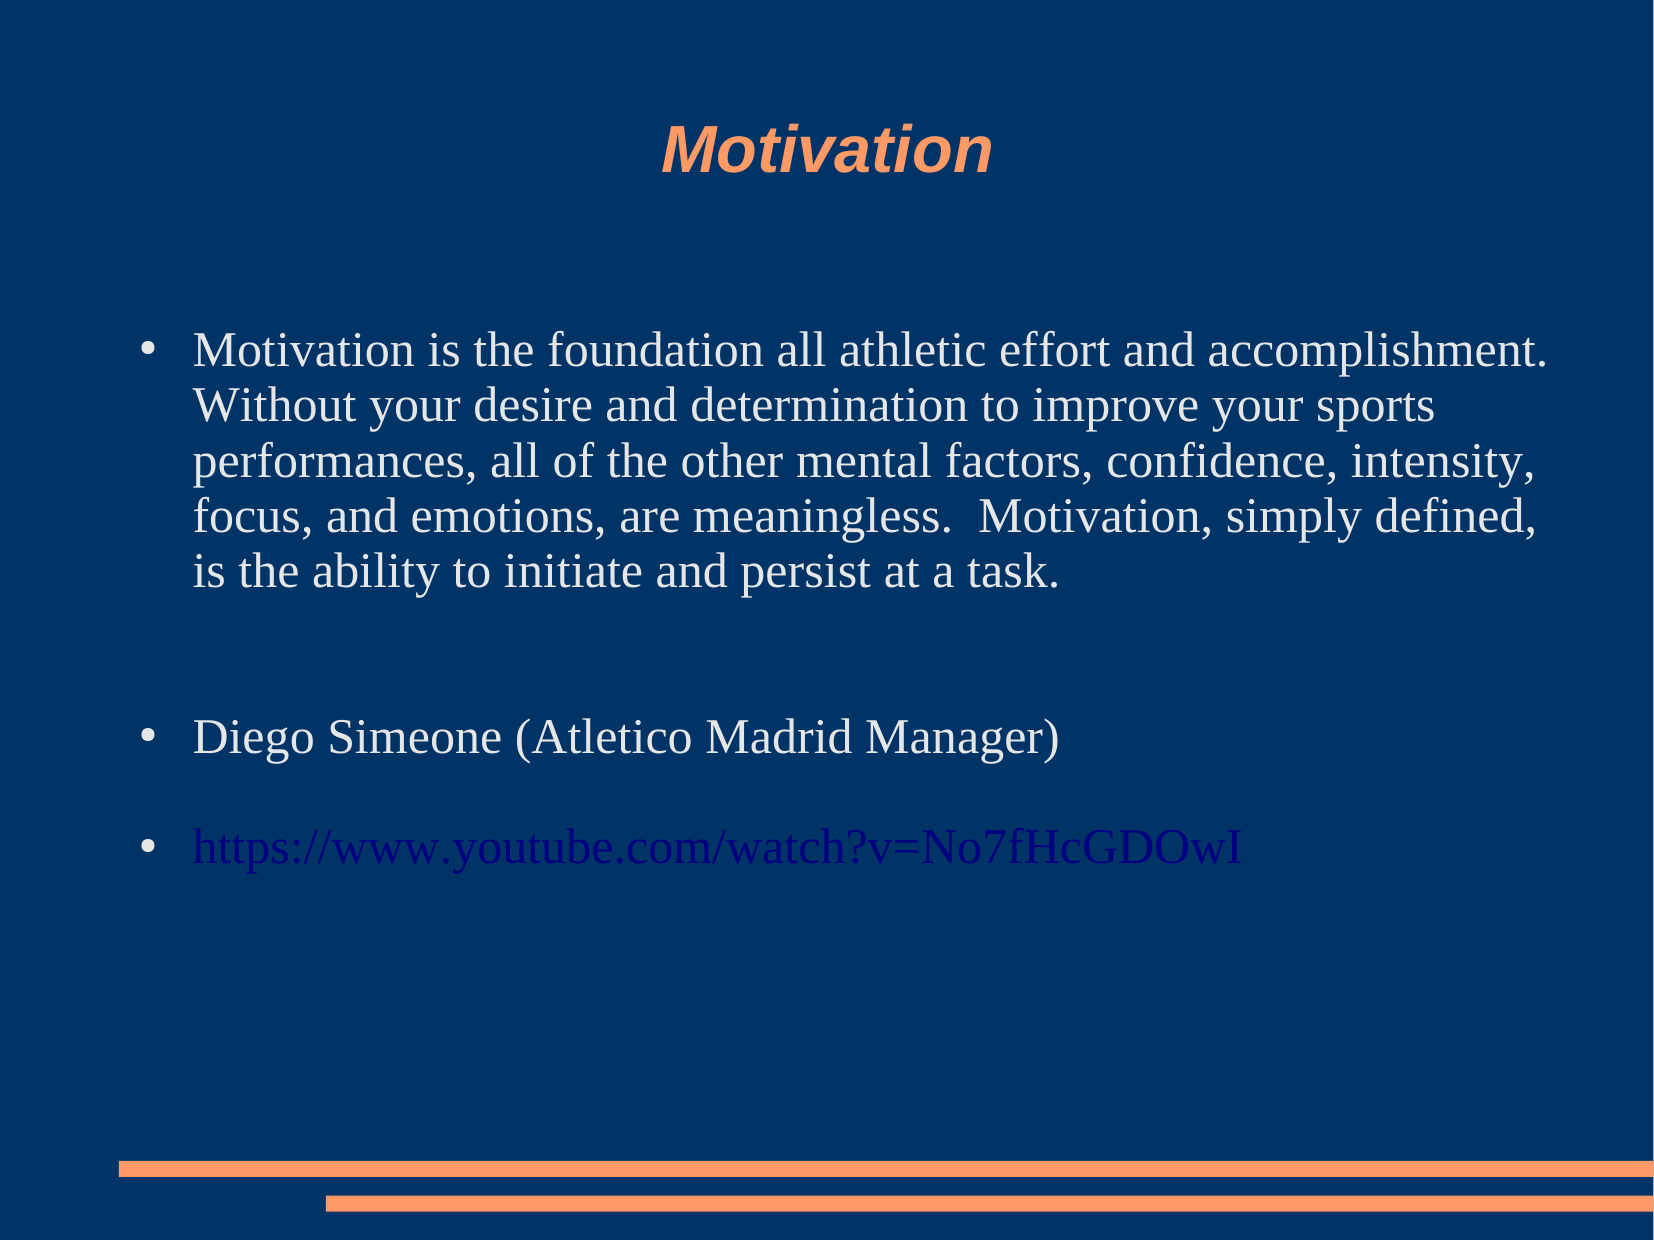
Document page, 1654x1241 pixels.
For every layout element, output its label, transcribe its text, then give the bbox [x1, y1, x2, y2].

title Motivation [121, 46, 1534, 254]
list Motivation is the foundation all athletic effort and accomplishment. Without your desire and determination to improve your sports performances, all of the other mental factors, confidence, intensity, focus, and emotions, are meaningless. Motivation, simply defined, is the ability to initiate and persist at a task. Diego Simeone (Atletico Madrid Manager) https://www.youtube.com/watch?v=No7fHcGDOwI [121, 322, 1561, 1132]
